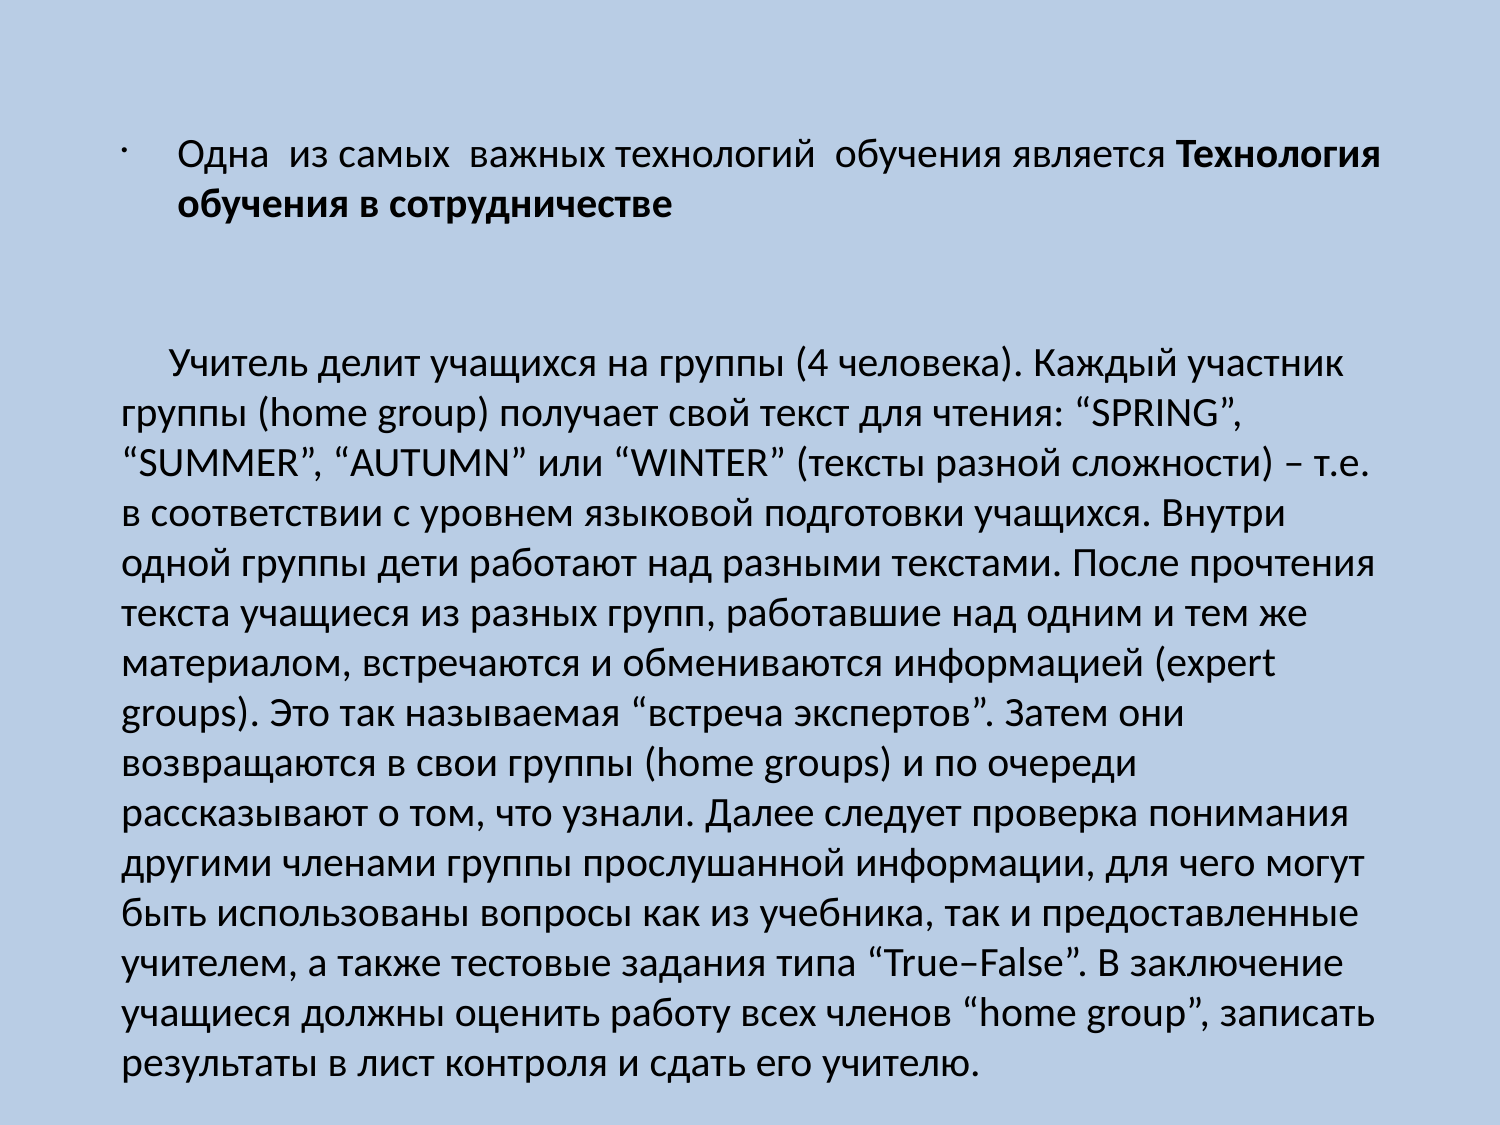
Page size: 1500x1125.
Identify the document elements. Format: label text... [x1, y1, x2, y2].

list Одна из самых важных технологий обучения является Технология обучения в сотрудничестве Учитель делит учащихся на группы (4 человека). Каждый участник группы (home group) получает свой текст для чтения: “SPRING”, “SUMMER”, “AUTUMN” или “WINTER” (тексты разной сложности) – т.е. в соответствии с уровнем языковой подготовки учащихся. Внутри одной группы дети работают над разными текстами. После прочтения текста учащиеся из разных групп, работавшие над одним и тем же материалом, встречаются и обмениваются информацией (expert groups). Это так называемая “встреча экспертов”. Затем они возвращаются в свои группы (home groups) и по очереди рассказывают о том, что узнали. Далее следует проверка понимания другими членами группы прослушанной информации, для чего могут быть использованы вопросы как из учебника, так и предоставленные учителем, а также тестовые задания типа “True–False”. В заключение учащиеся должны оценить работу всех членов “home group”, записать результаты в лист контроля и сдать его учителю. [106, 118, 1406, 826]
picture [75, 45, 1425, 233]
